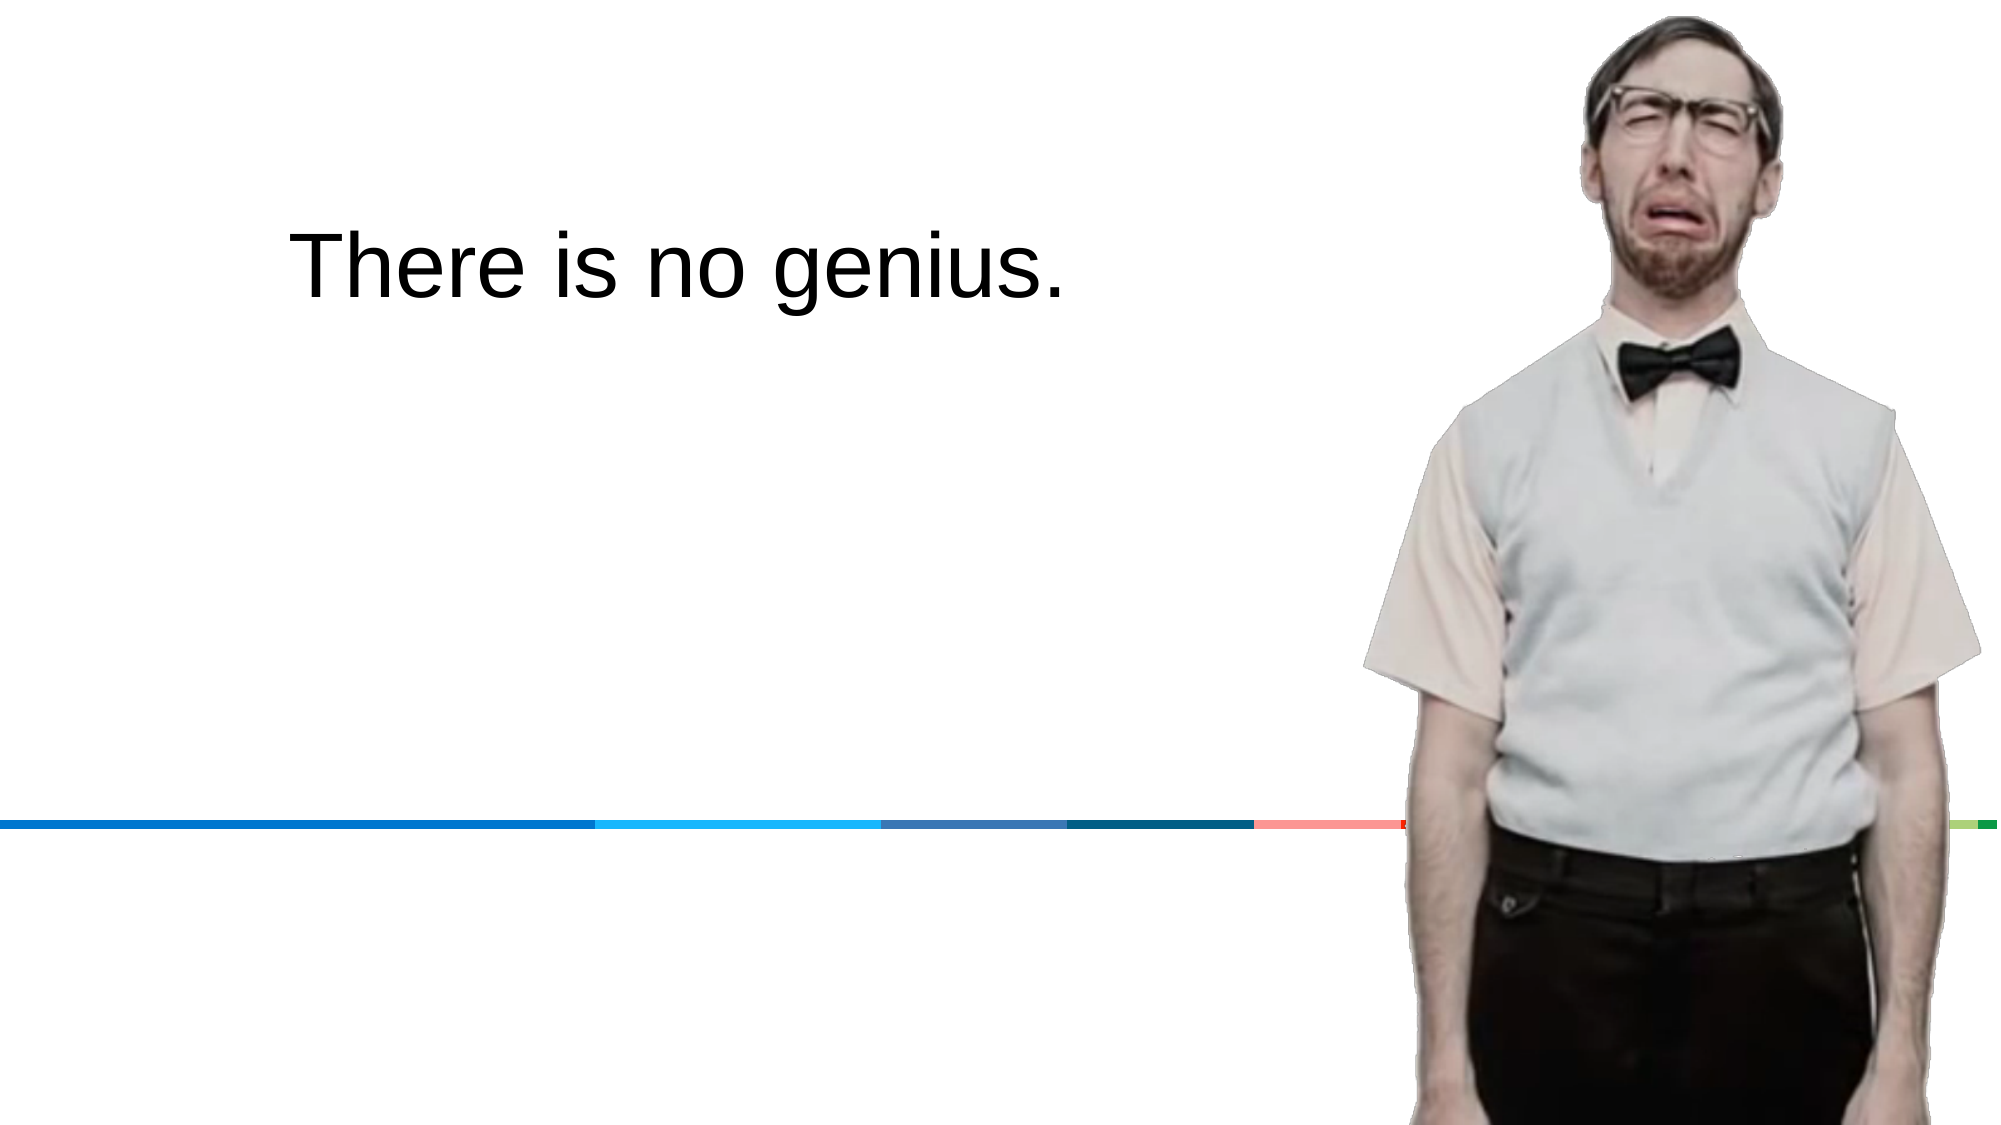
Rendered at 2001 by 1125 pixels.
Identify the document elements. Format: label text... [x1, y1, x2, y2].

picture [1357, 0, 2000, 1125]
text_box There is no genius. [0, 148, 1357, 388]
text_box [0, 820, 1357, 829]
